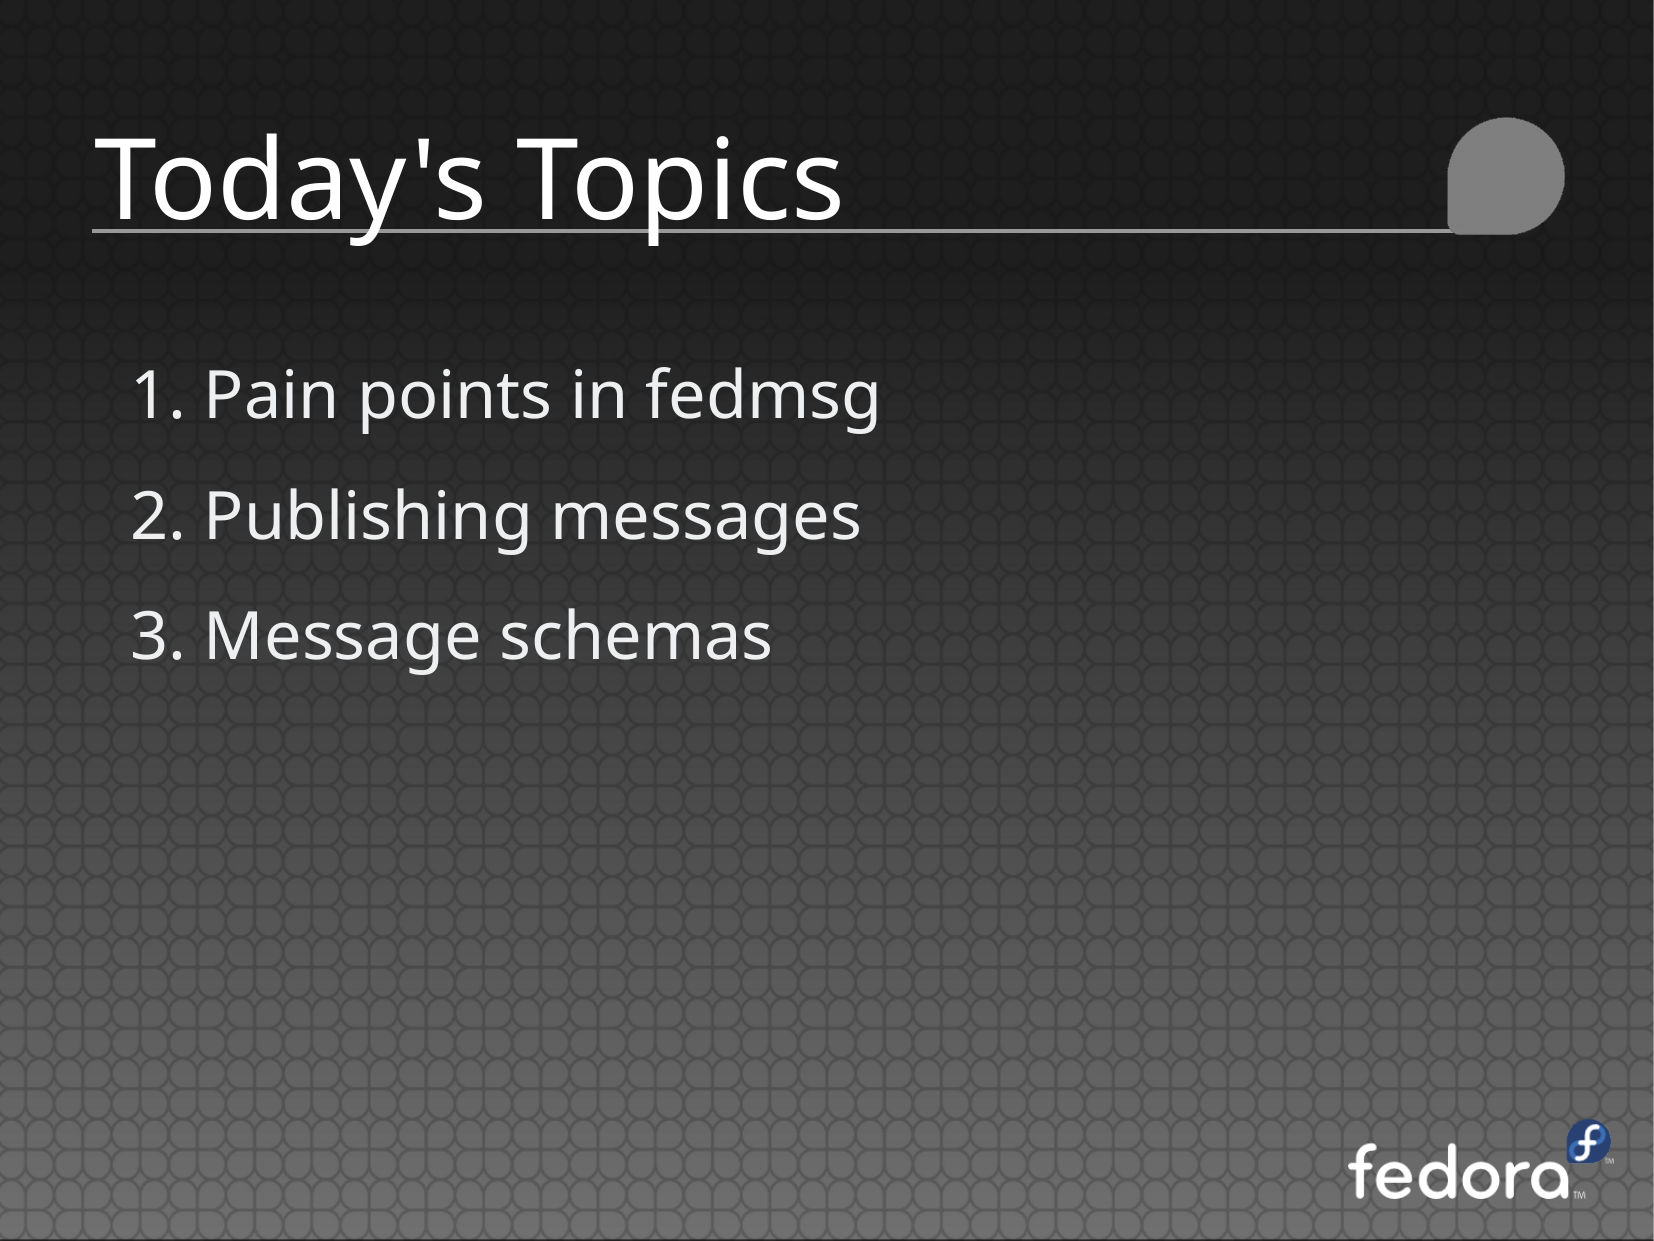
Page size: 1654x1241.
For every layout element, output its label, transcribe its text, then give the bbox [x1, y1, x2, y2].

picture [0, 0, 1654, 1241]
list Pain points in fedmsg Publishing messages Message schemas [112, 227, 1501, 1163]
title Today's Topics [94, 100, 1426, 251]
